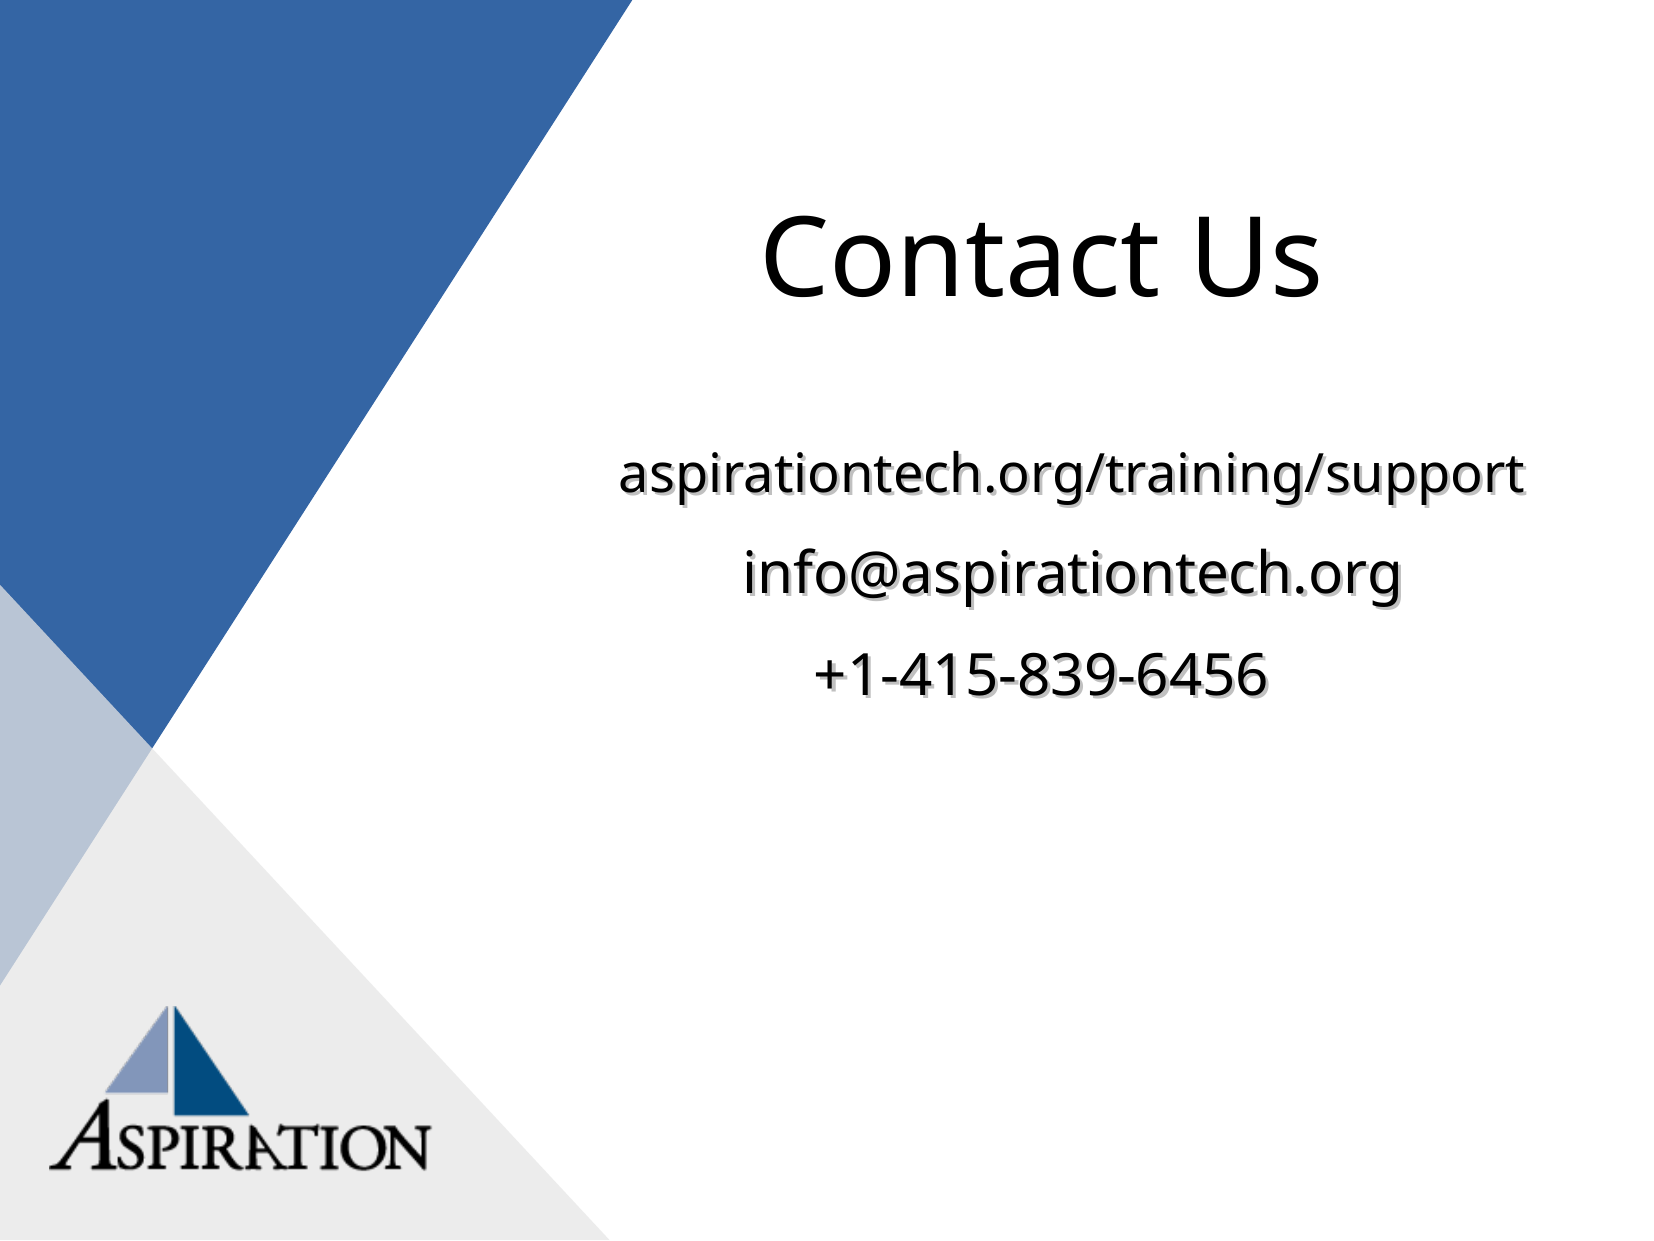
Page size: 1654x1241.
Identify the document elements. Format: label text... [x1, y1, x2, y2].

picture [49, 1006, 434, 1192]
list aspirationtech.org/training/support info@aspirationtech.org +1-415-839-6456 [512, 439, 1571, 828]
title Contact Us [512, 153, 1571, 361]
